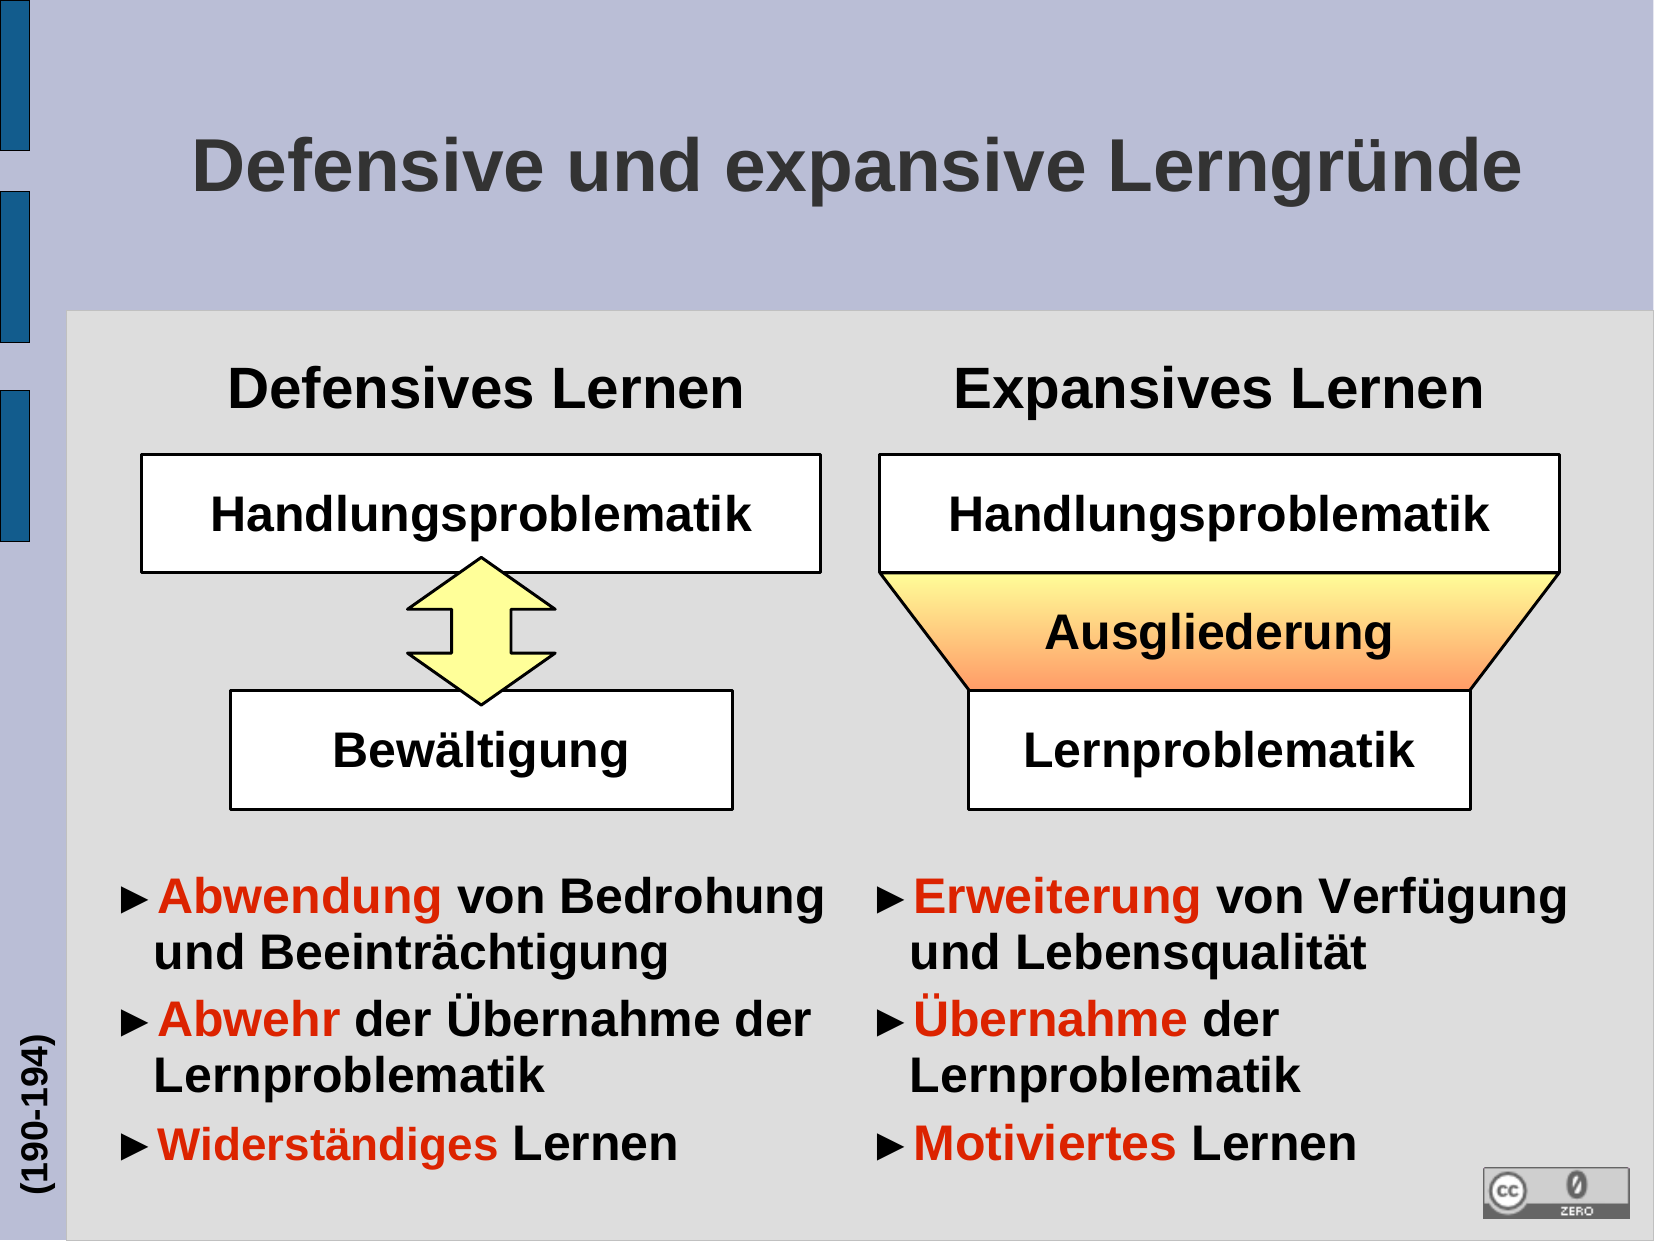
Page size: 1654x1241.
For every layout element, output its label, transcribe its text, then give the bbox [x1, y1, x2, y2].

title Defensive und expansive Lerngründe [121, 61, 1595, 269]
picture [1483, 1167, 1630, 1219]
text_box ►Abwendung von Bedrohung und Beeinträchtigung ►Abwehr der Übernahme der Lernproblematik ►Widerständiges Lernen [112, 868, 851, 1171]
text_box Handlungsproblematik [879, 454, 1560, 572]
text_box Expansives Lernen [938, 348, 1501, 429]
text_box Lernproblematik [968, 690, 1471, 810]
text_box ►Erweiterung von Verfügung und Lebensqualität ►Übernahme der Lernproblematik ►Motiviertes Lernen [868, 868, 1577, 1171]
text_box [407, 557, 556, 706]
text_box Bewältigung [230, 690, 733, 810]
text_box Ausgliederung [879, 572, 1560, 690]
text_box (190-194) [5, 1019, 63, 1211]
text_box Defensives Lernen [212, 348, 761, 429]
text_box Handlungsproblematik [141, 454, 821, 573]
